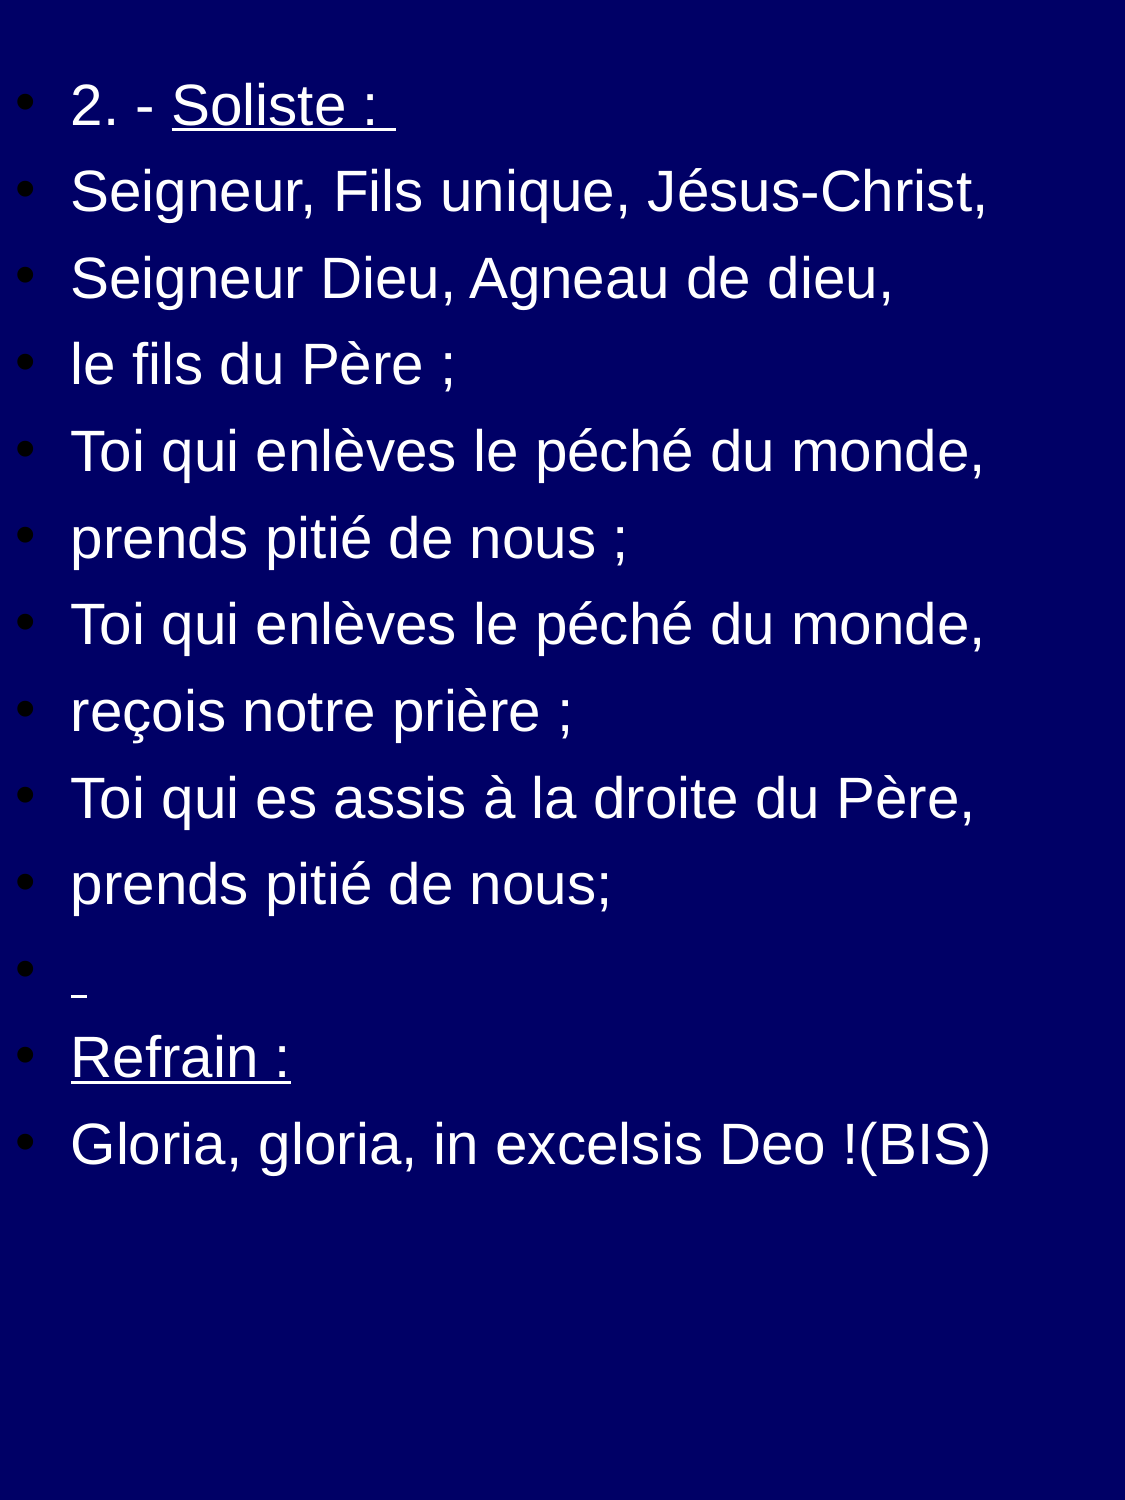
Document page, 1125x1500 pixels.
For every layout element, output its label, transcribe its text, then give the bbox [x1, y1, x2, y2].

text_box 2. - Soliste : Seigneur, Fils unique, Jésus-Christ, Seigneur Dieu, Agneau de dieu, le fils du Père ; Toi qui enlèves le péché du monde, prends pitié de nous ; Toi qui enlèves le péché du monde, reçois notre prière ; Toi qui es assis à la droite du Père, prends pitié de nous; Refrain : Gloria, gloria, in excelsis Deo !(BIS) [0, 58, 1125, 1488]
